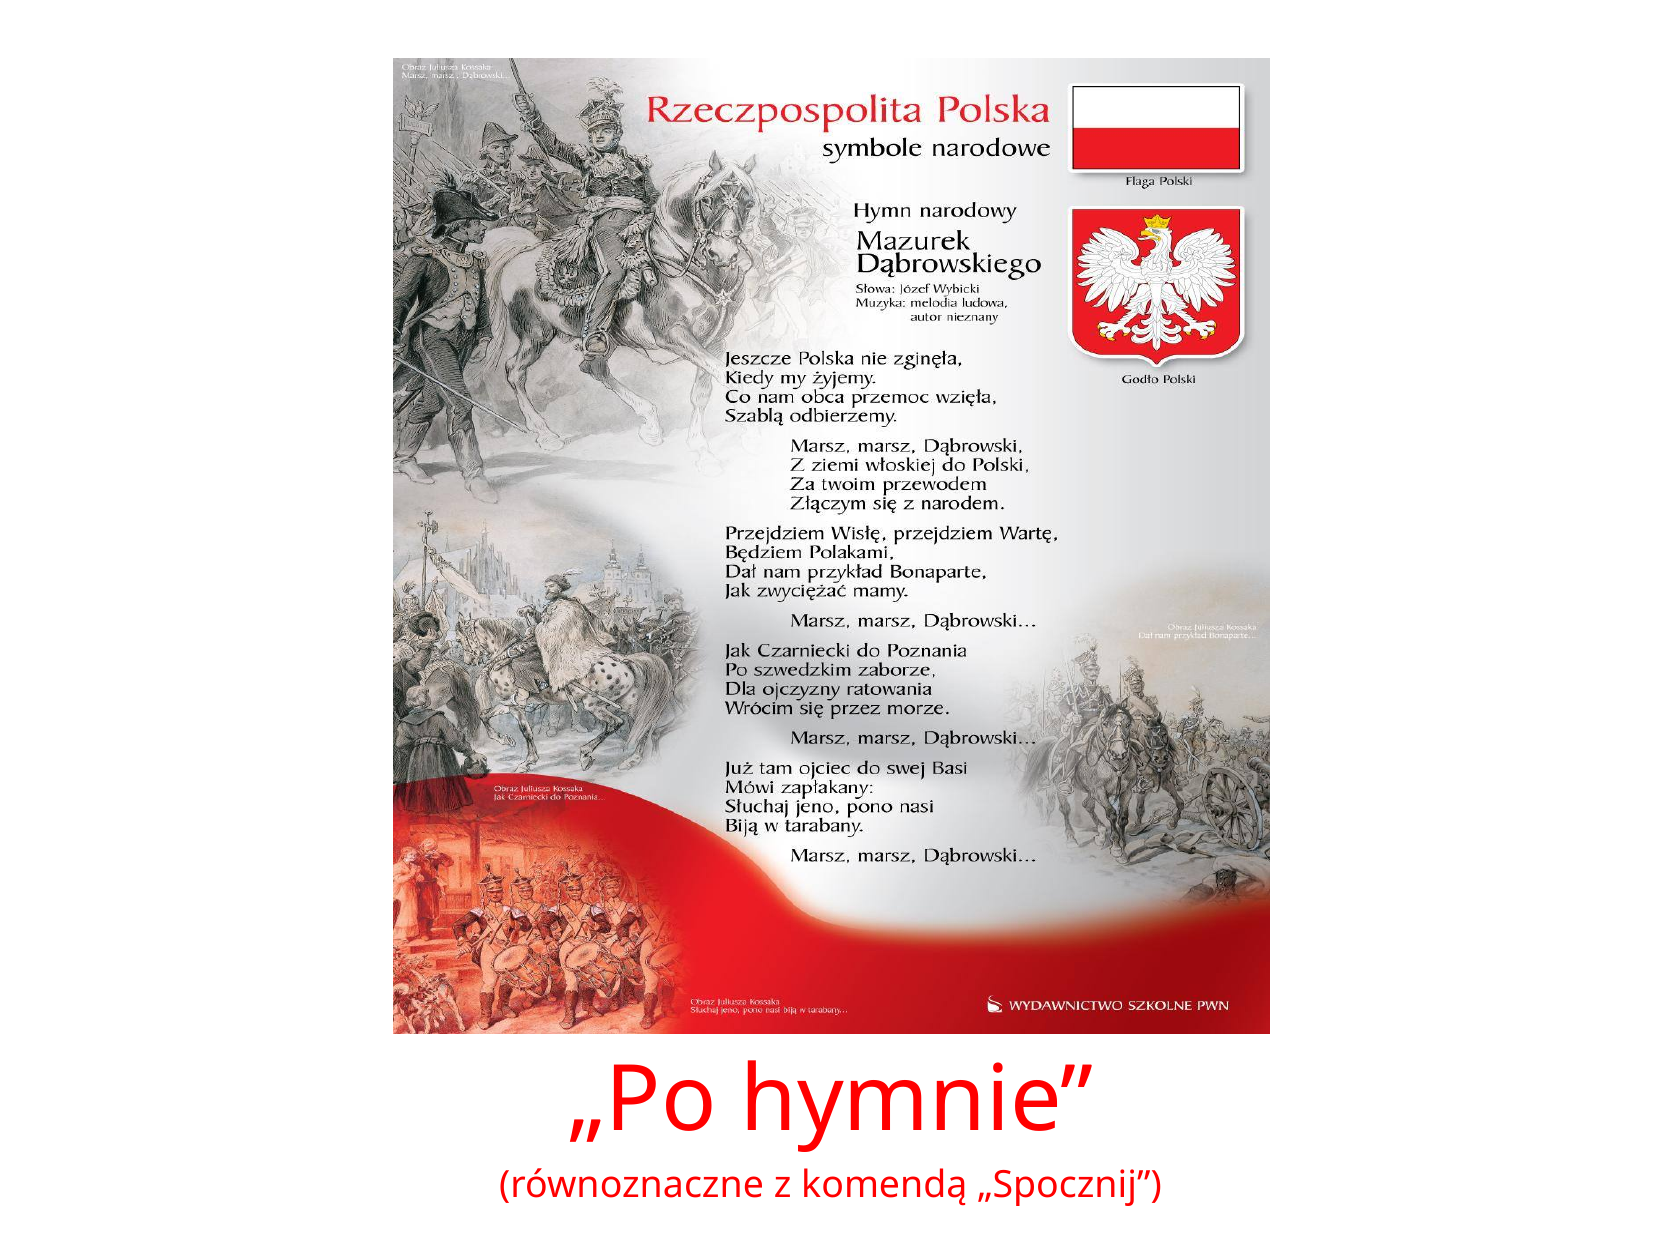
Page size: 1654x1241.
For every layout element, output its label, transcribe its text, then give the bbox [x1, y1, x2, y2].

text_box „Po hymnie” (równoznaczne z komendą „Spocznij”) [426, 852, 1235, 1241]
picture [393, 58, 1270, 1034]
